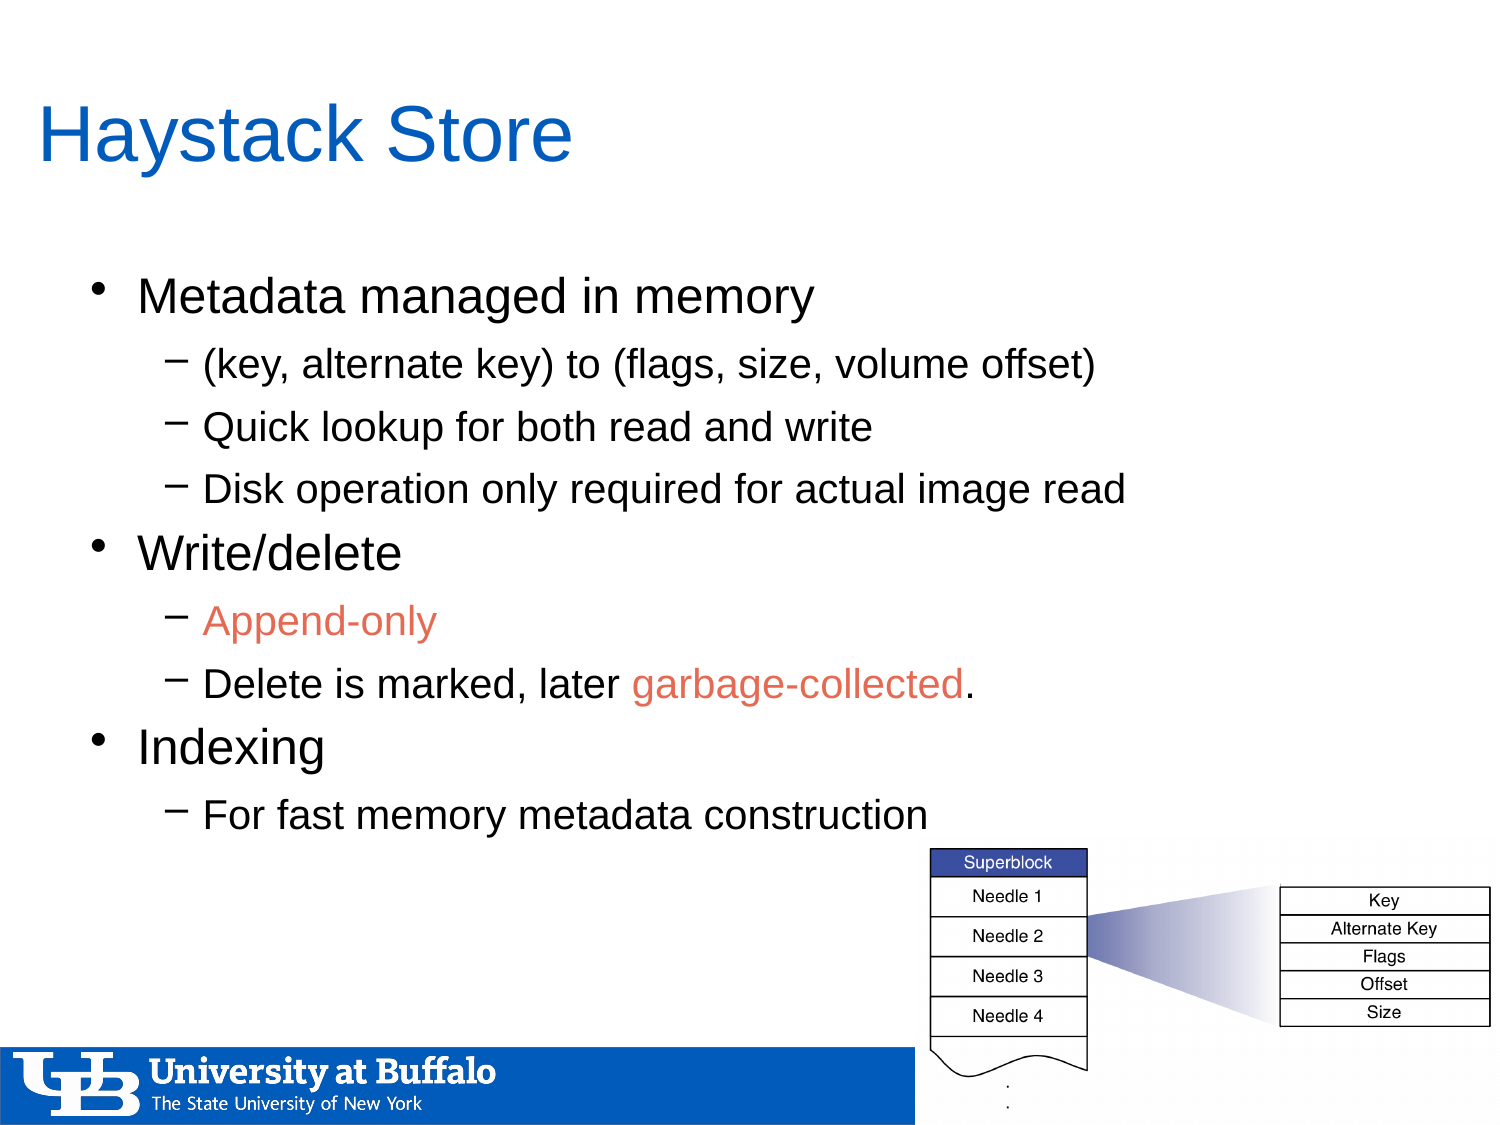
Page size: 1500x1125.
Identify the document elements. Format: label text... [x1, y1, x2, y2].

picture [915, 837, 1500, 1125]
title Haystack Store [37, 95, 1388, 173]
picture [13, 1052, 496, 1116]
list Metadata managed in memory (key, alternate key) to (flags, size, volume offset) Quick lookup for both read and write Disk operation only required for actual image read Write/delete Append-only Delete is marked, later garbage-collected. Indexing For fast memory metadata construction [75, 263, 1425, 916]
